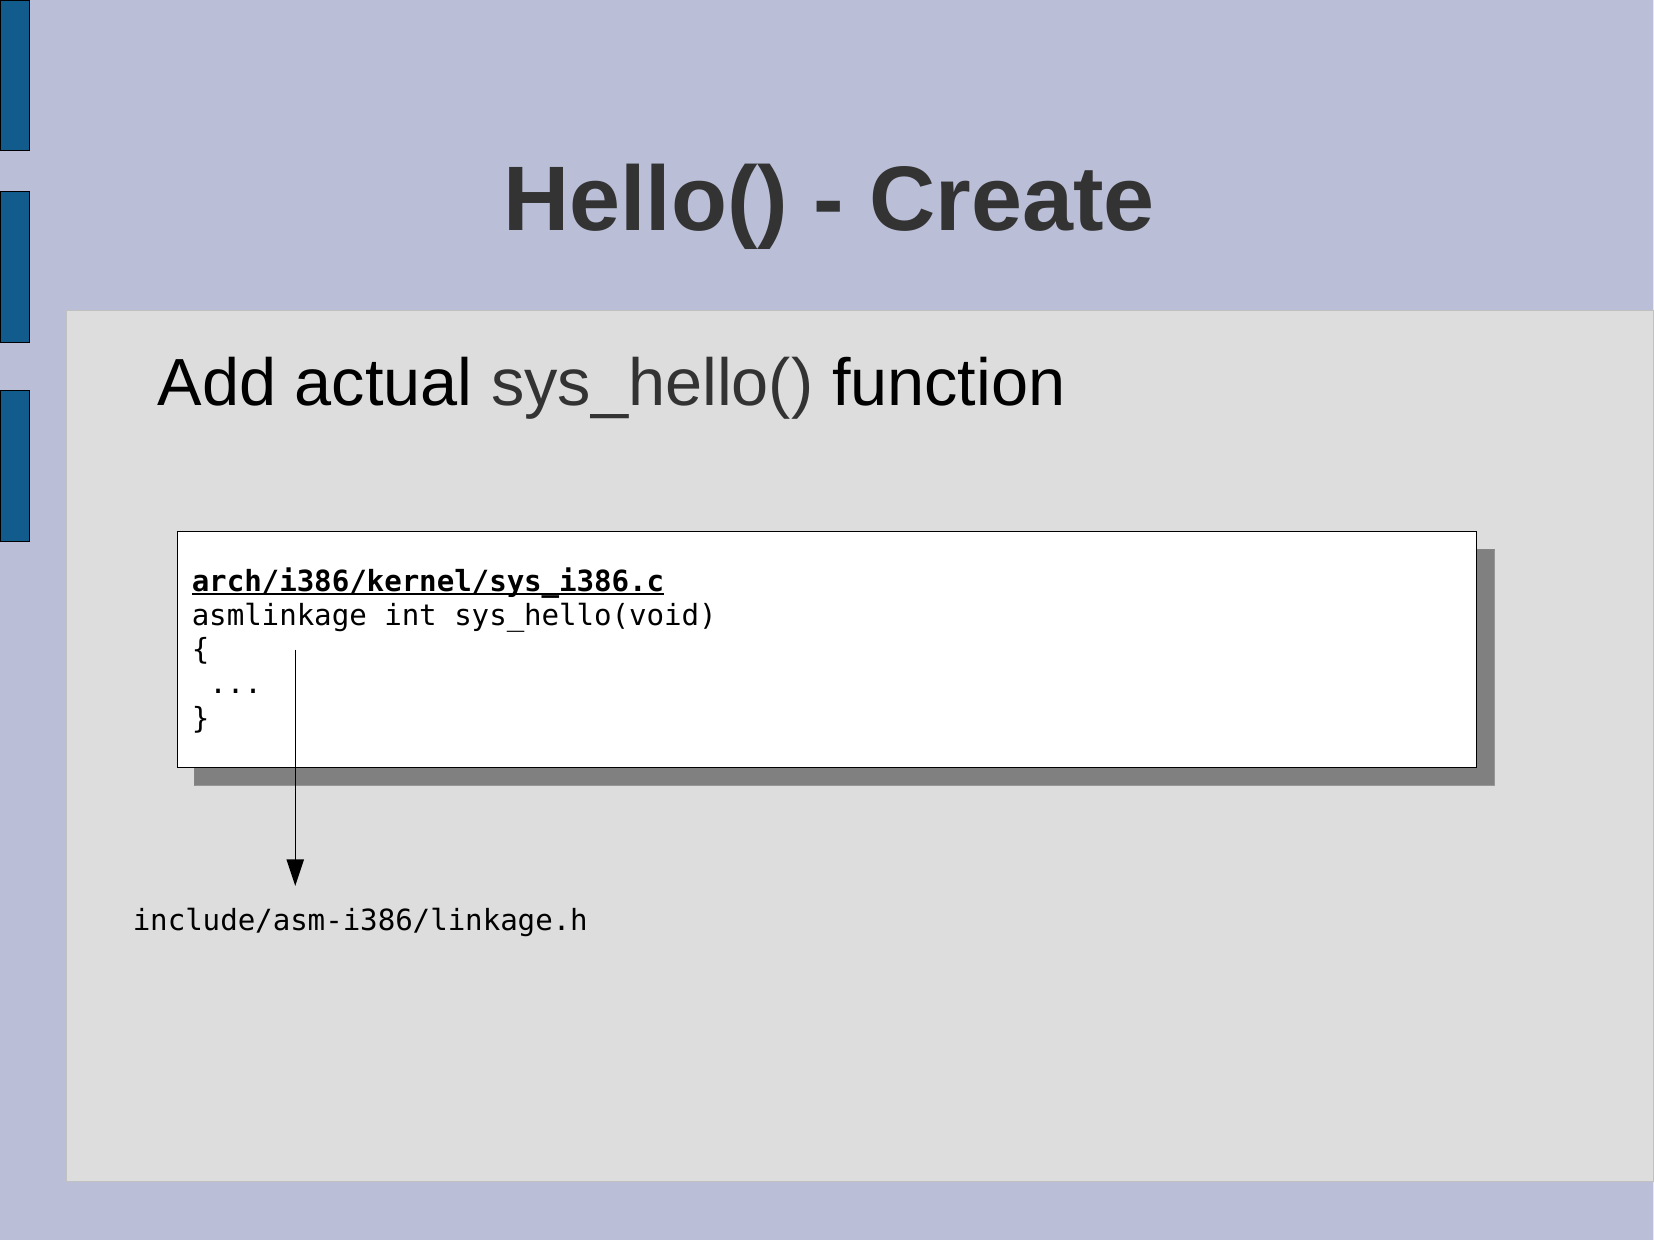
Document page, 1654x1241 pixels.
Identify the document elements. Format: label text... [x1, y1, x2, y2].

list Add actual sys_hello() function [121, 344, 1534, 473]
text_box include/asm-i386/linkage.h [118, 895, 621, 945]
text_box arch/i386/kernel/sys_i386.c asmlinkage int sys_hello(void) { ... } [177, 531, 1477, 768]
title Hello() - Create [123, 102, 1536, 296]
